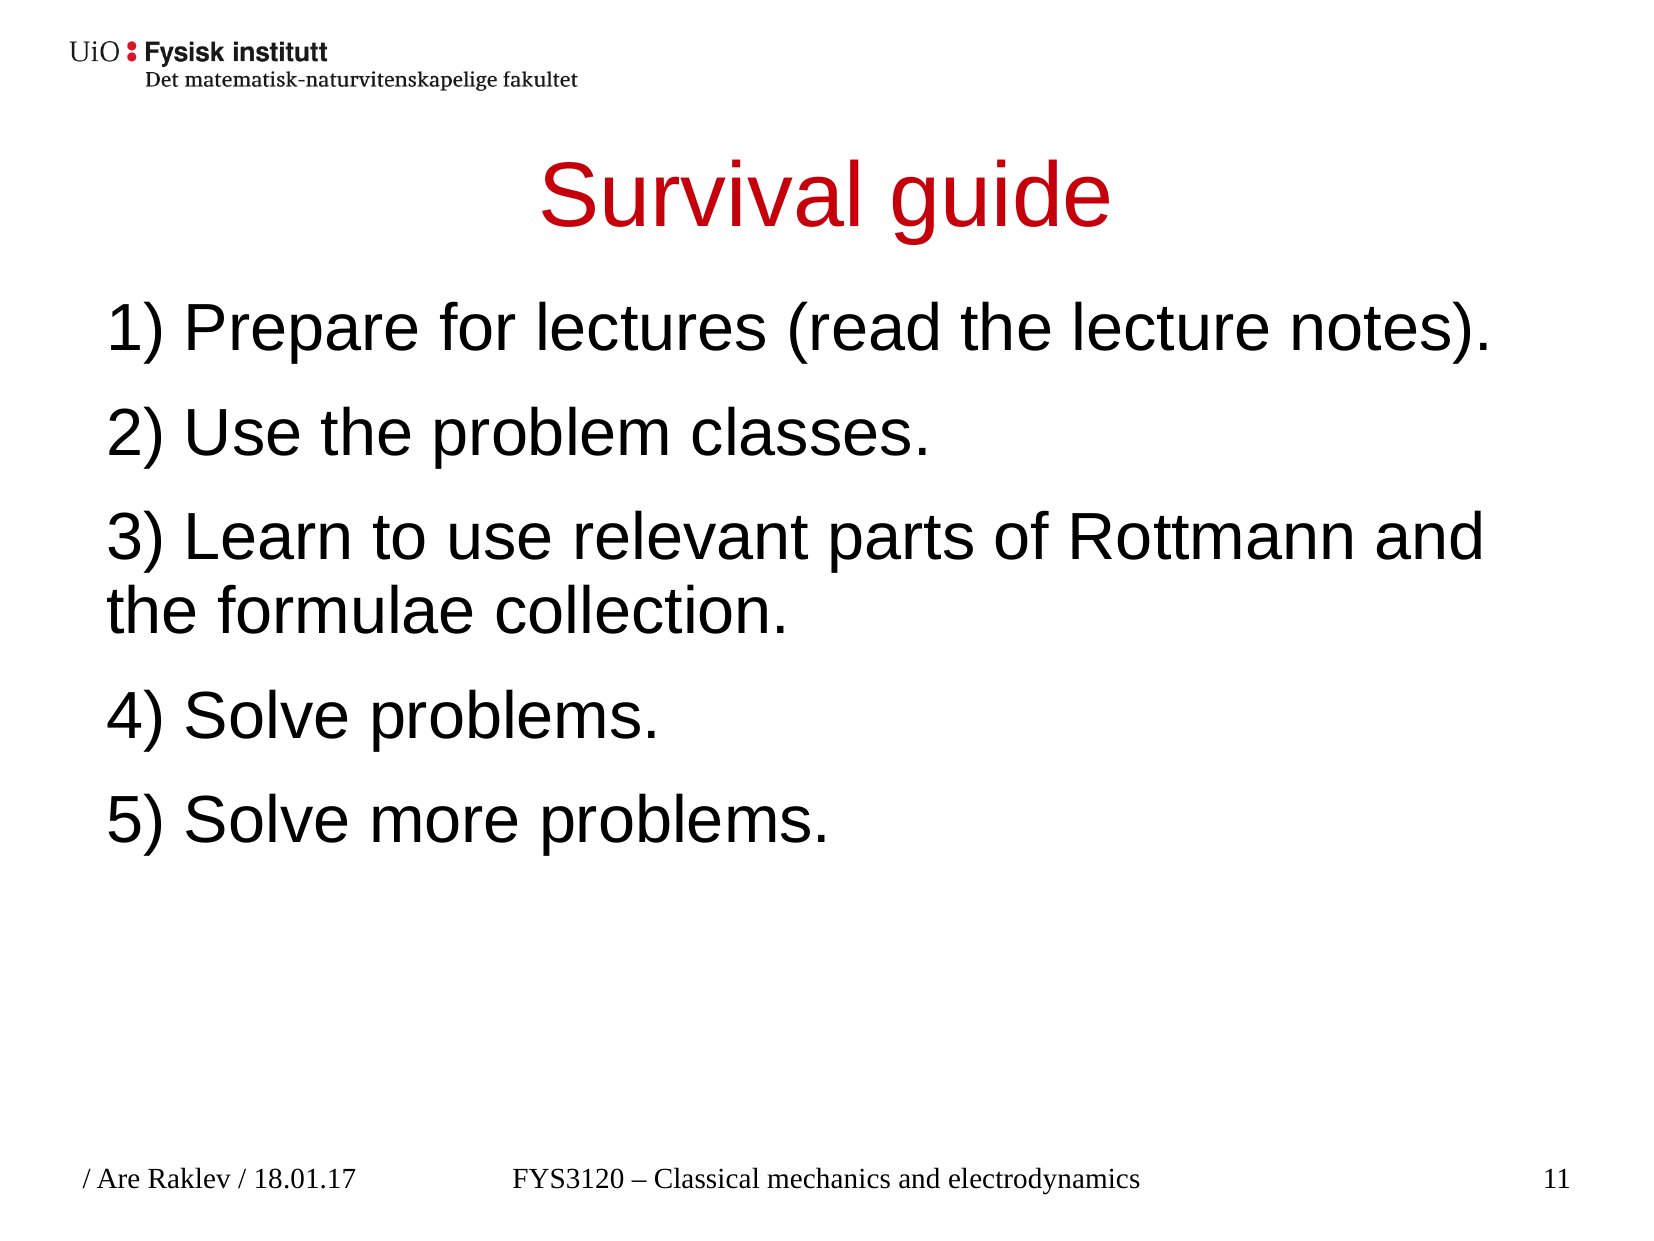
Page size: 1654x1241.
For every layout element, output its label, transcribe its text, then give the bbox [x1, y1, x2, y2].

list Prepare for lectures (read the lecture notes). Use the problem classes. Learn to use relevant parts of Rottmann and the formulae collection. Solve problems. Solve more problems. [106, 290, 1595, 1094]
picture [68, 37, 581, 93]
title Survival guide [82, 90, 1571, 298]
